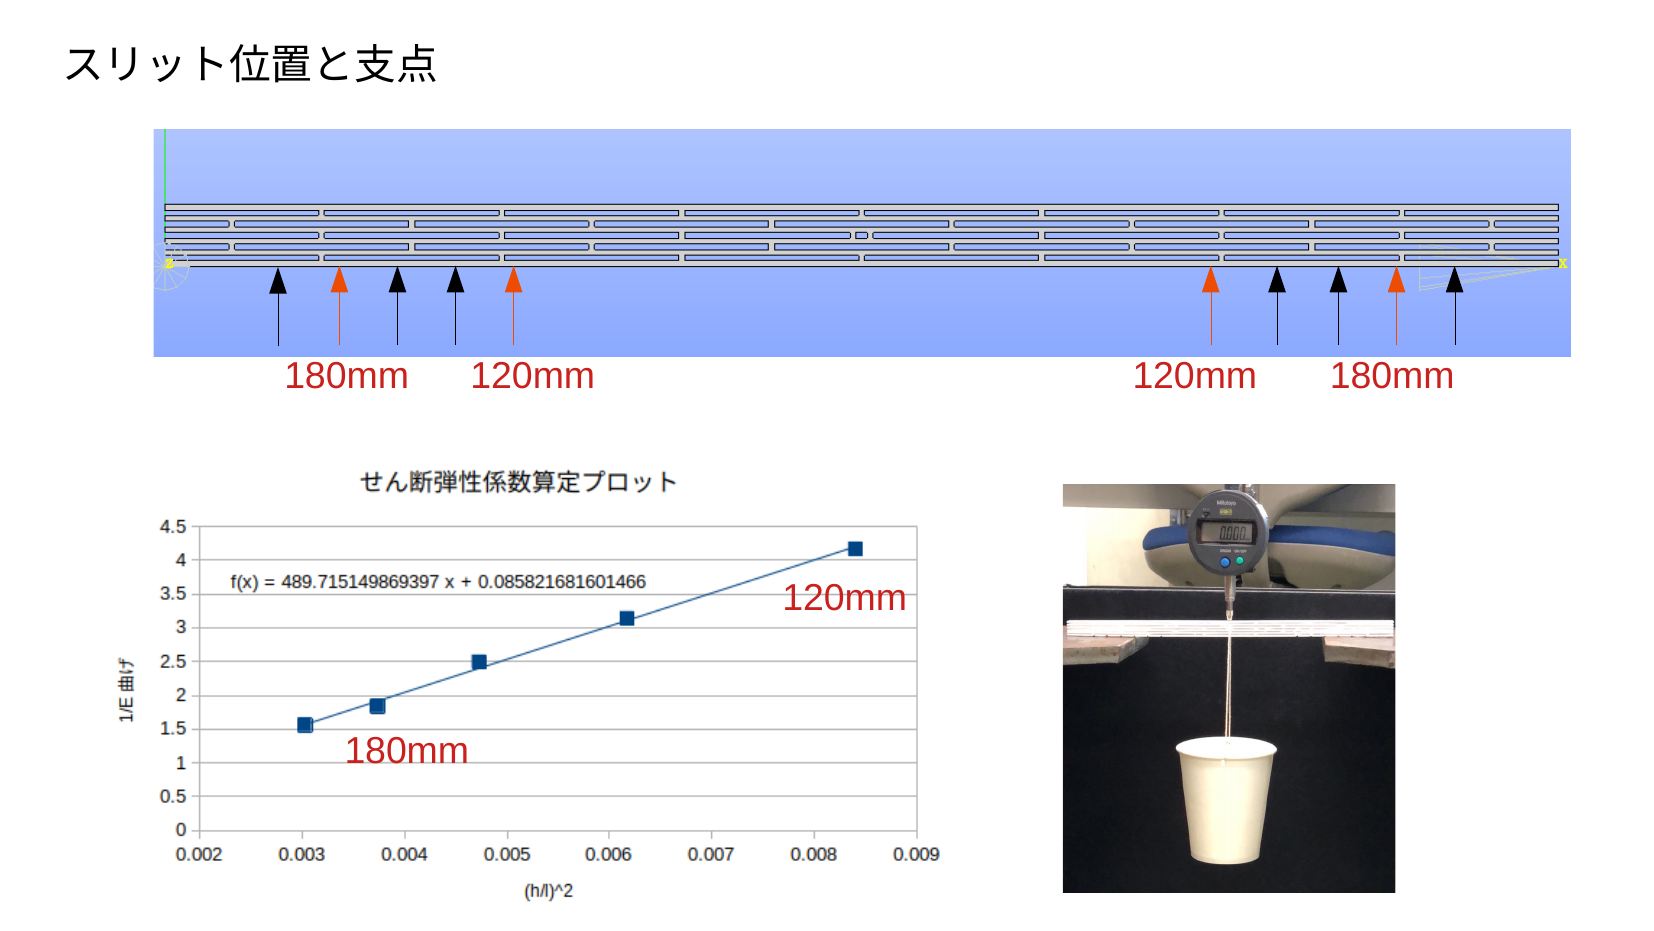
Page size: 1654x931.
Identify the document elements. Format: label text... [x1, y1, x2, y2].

text_box 120mm [455, 347, 619, 404]
picture [1062, 484, 1396, 893]
text_box 180mm [329, 722, 485, 780]
text_box 180mm [269, 347, 433, 404]
text_box 180mm [1315, 347, 1478, 404]
text_box 120mm [767, 569, 934, 626]
picture [82, 436, 957, 929]
text_box 120mm [1117, 347, 1281, 404]
text_box スリット位置と支点 [47, 23, 638, 99]
picture [153, 129, 1571, 357]
